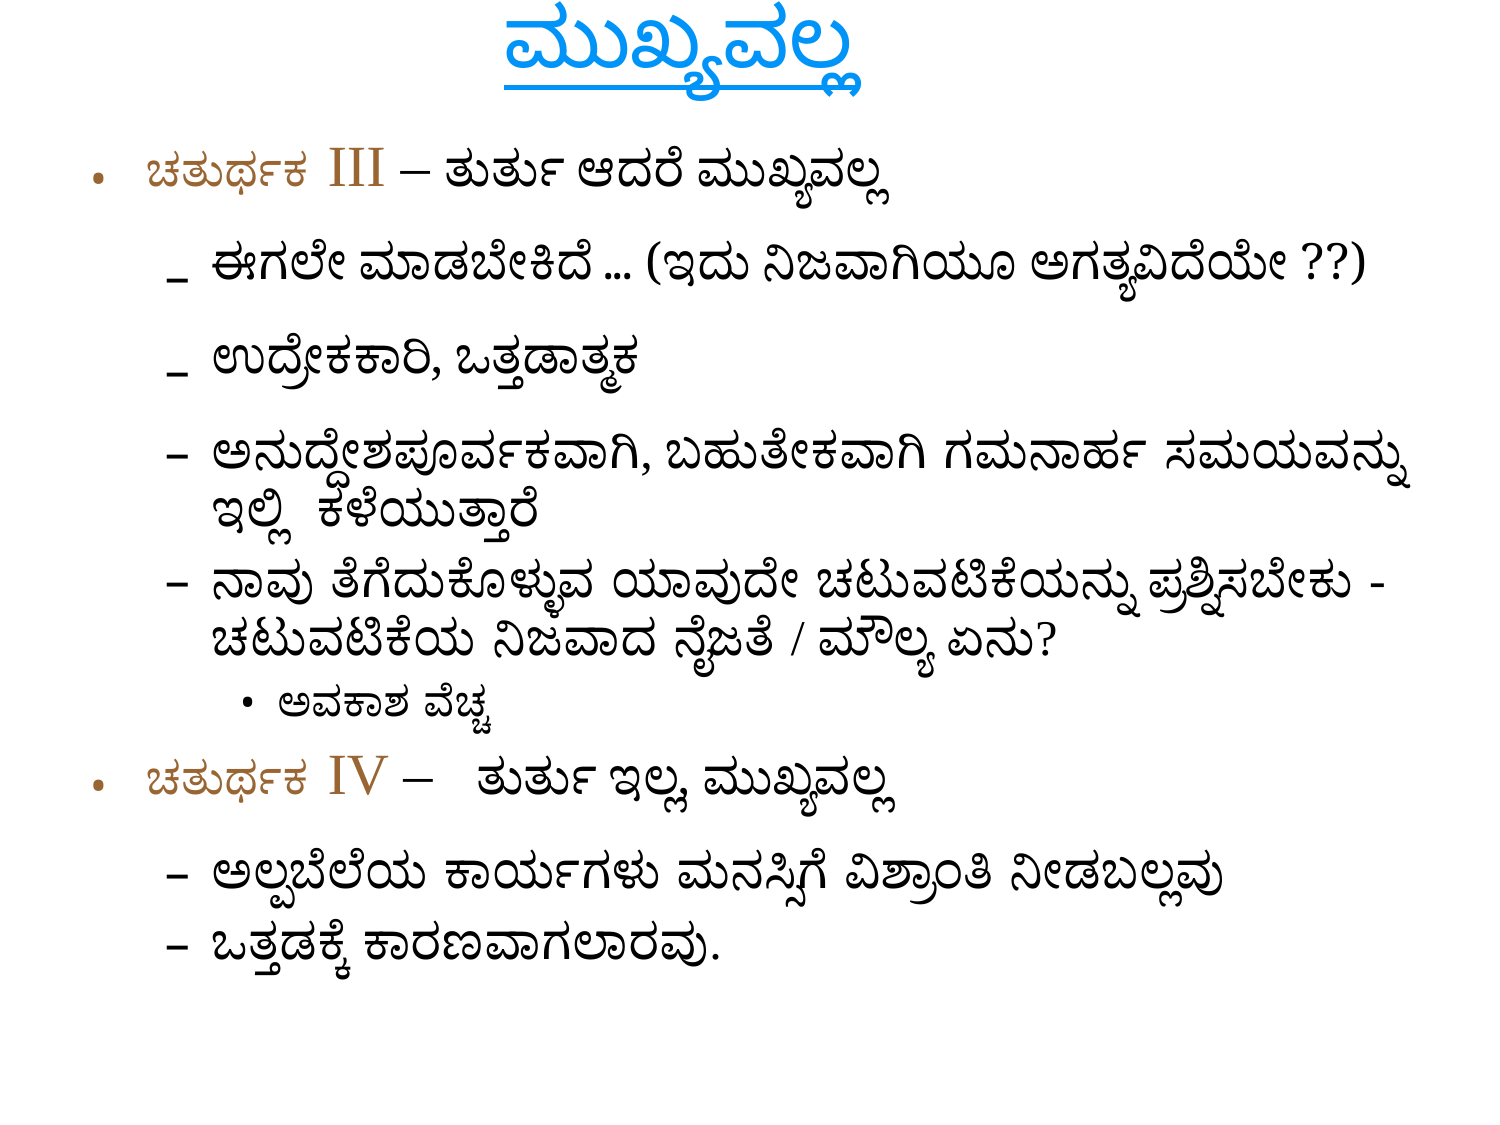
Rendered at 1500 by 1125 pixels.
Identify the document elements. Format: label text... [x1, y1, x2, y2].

list ಚತುರ್ಥಕ III – ತುರ್ತು ಆದರೆ ಮುಖ್ಯವಲ್ಲ ಈಗಲೇ ಮಾಡಬೇಕಿದೆ ... (ಇದು ನಿಜವಾಗಿಯೂ ಅಗತ್ಯವಿದೆಯೇ ??) ಉದ್ರೇಕಕಾರಿ, ಒತ್ತಡಾತ್ಮಕ ಅನುದ್ದೇಶಪೂರ್ವಕವಾಗಿ, ಬಹುತೇಕವಾಗಿ ಗಮನಾರ್ಹ ಸಮಯವನ್ನು ಇಲ್ಲಿ ಕಳೆಯುತ್ತಾರೆ ನಾವು ತೆಗೆದುಕೊಳ್ಳುವ ಯಾವುದೇ ಚಟುವಟಿಕೆಯನ್ನು ಪ್ರಶ್ನಿಸಬೇಕು - ಚಟುವಟಿಕೆಯ ನಿಜವಾದ ನೈಜತೆ / ಮೌಲ್ಯ ಏನು? ಅವಕಾಶ ವೆಚ್ಚ ಚತುರ್ಥಕ IV – ತುರ್ತು ಇಲ್ಲ, ಮುಖ್ಯವಲ್ಲ ಅಲ್ಪಬೆಲೆಯ ಕಾರ್ಯಗಳು ಮನಸ್ಸಿಗೆ ವಿಶ್ರಾಂತಿ ನೀಡಬಲ್ಲವು ಒತ್ತಡಕ್ಕೆ ಕಾರಣವಾಗಲಾರವು. [75, 125, 1426, 1093]
title ಮುಖ್ಯವಲ್ಲ [137, 0, 1225, 121]
